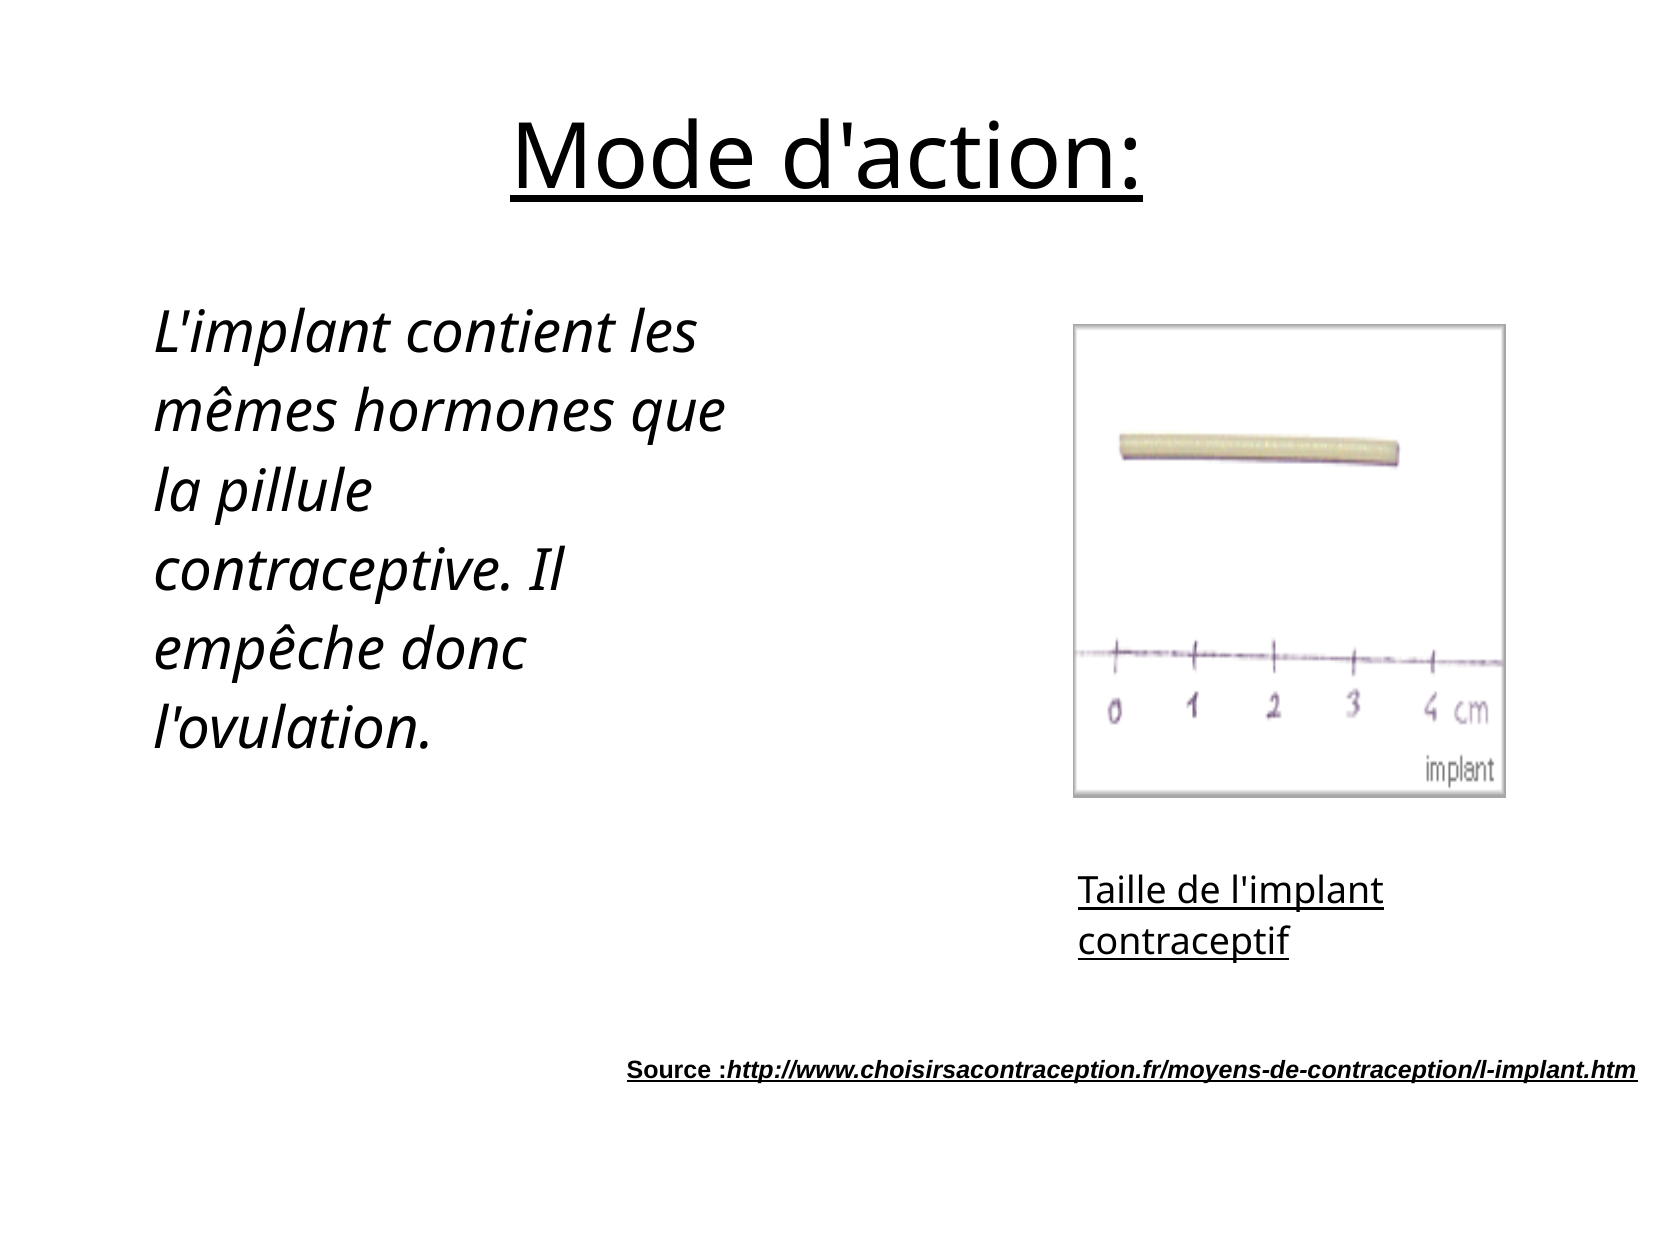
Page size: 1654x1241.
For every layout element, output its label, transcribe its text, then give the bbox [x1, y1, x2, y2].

list L'implant contient les mêmes hormones que la pillule contraceptive. Il empêche donc l'ovulation. [82, 290, 739, 1010]
text_box Source :http://www.choisirsacontraception.fr/moyens-de-contraception/l-implant.htm [611, 1048, 1654, 1093]
title Mode d'action: [82, 49, 1571, 257]
text_box Taille de l'implant contraceptif [1062, 856, 1536, 977]
picture [1073, 324, 1506, 798]
